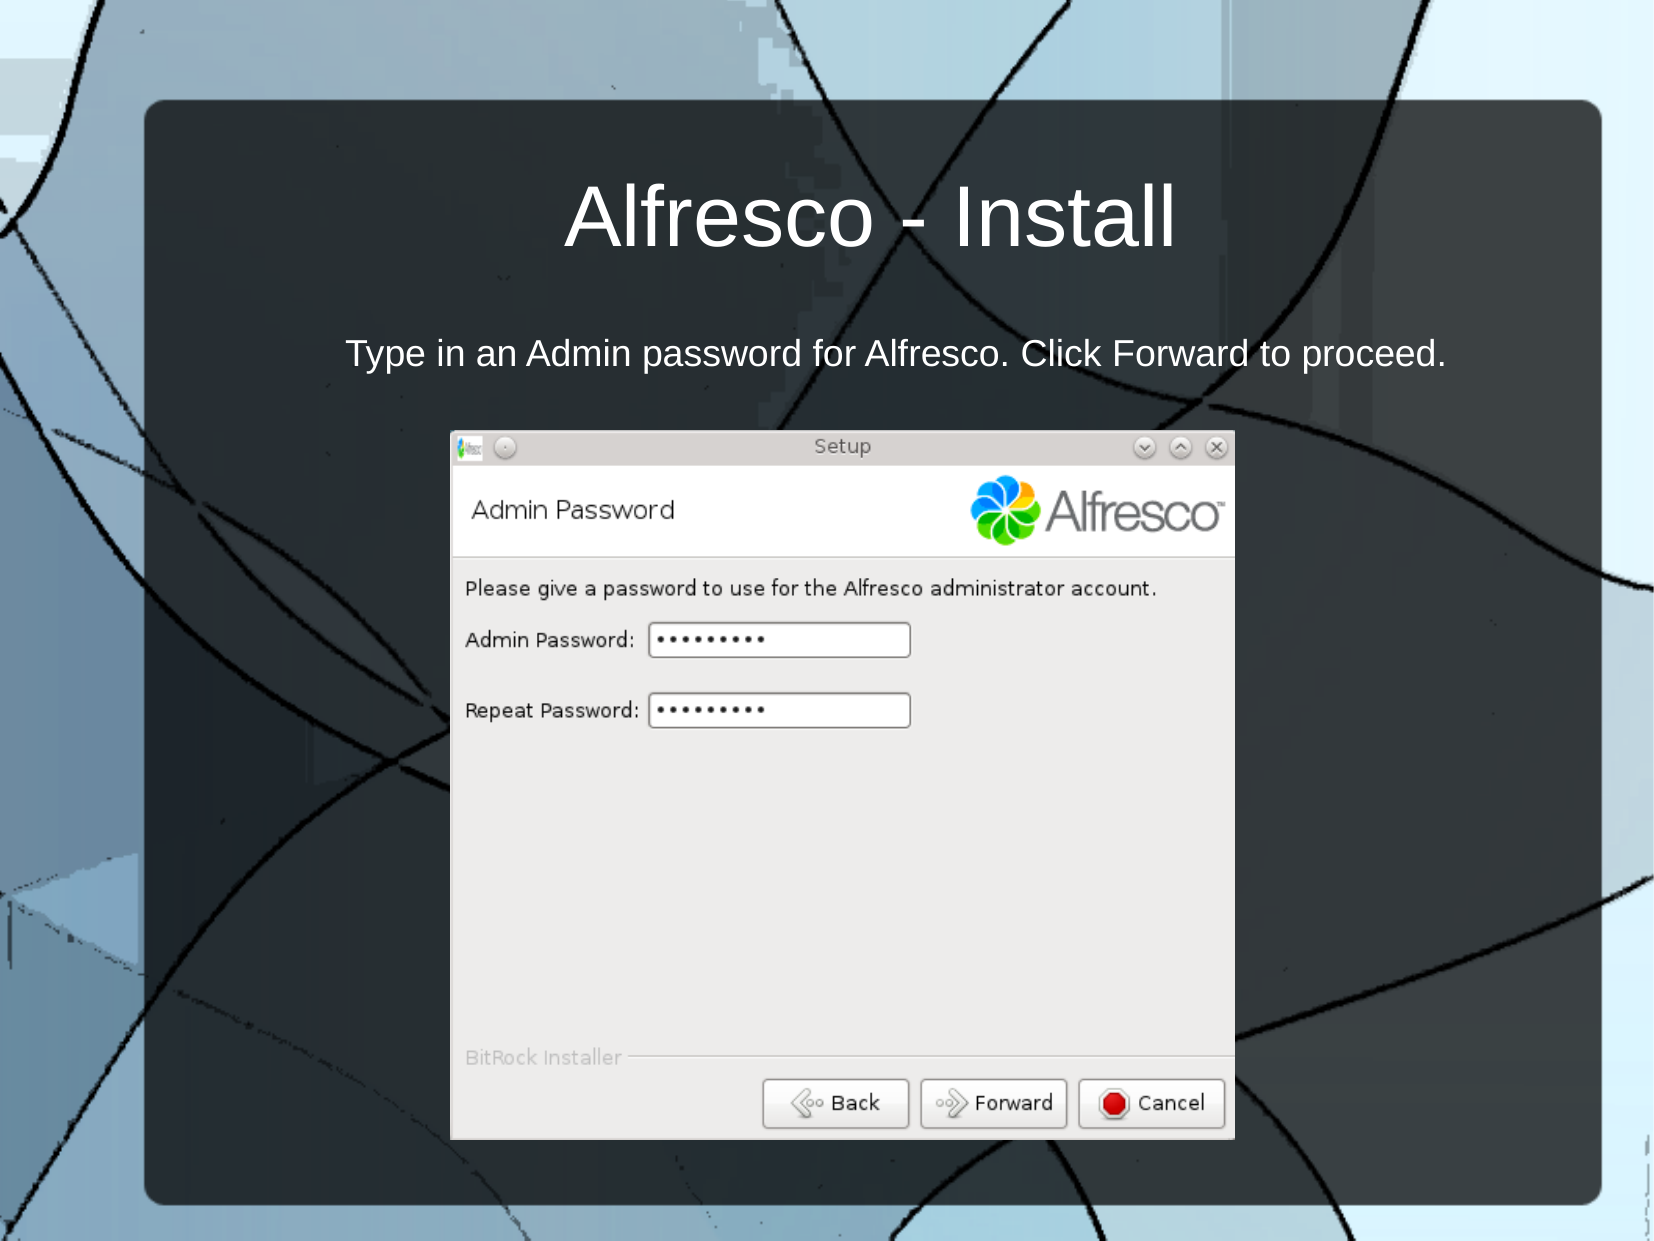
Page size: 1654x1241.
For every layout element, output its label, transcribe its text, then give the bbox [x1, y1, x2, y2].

text_box Type in an Admin password for Alfresco. Click Forward to proceed. [330, 325, 1516, 595]
title Alfresco - Install [159, 108, 1583, 325]
picture [0, 0, 1654, 1241]
